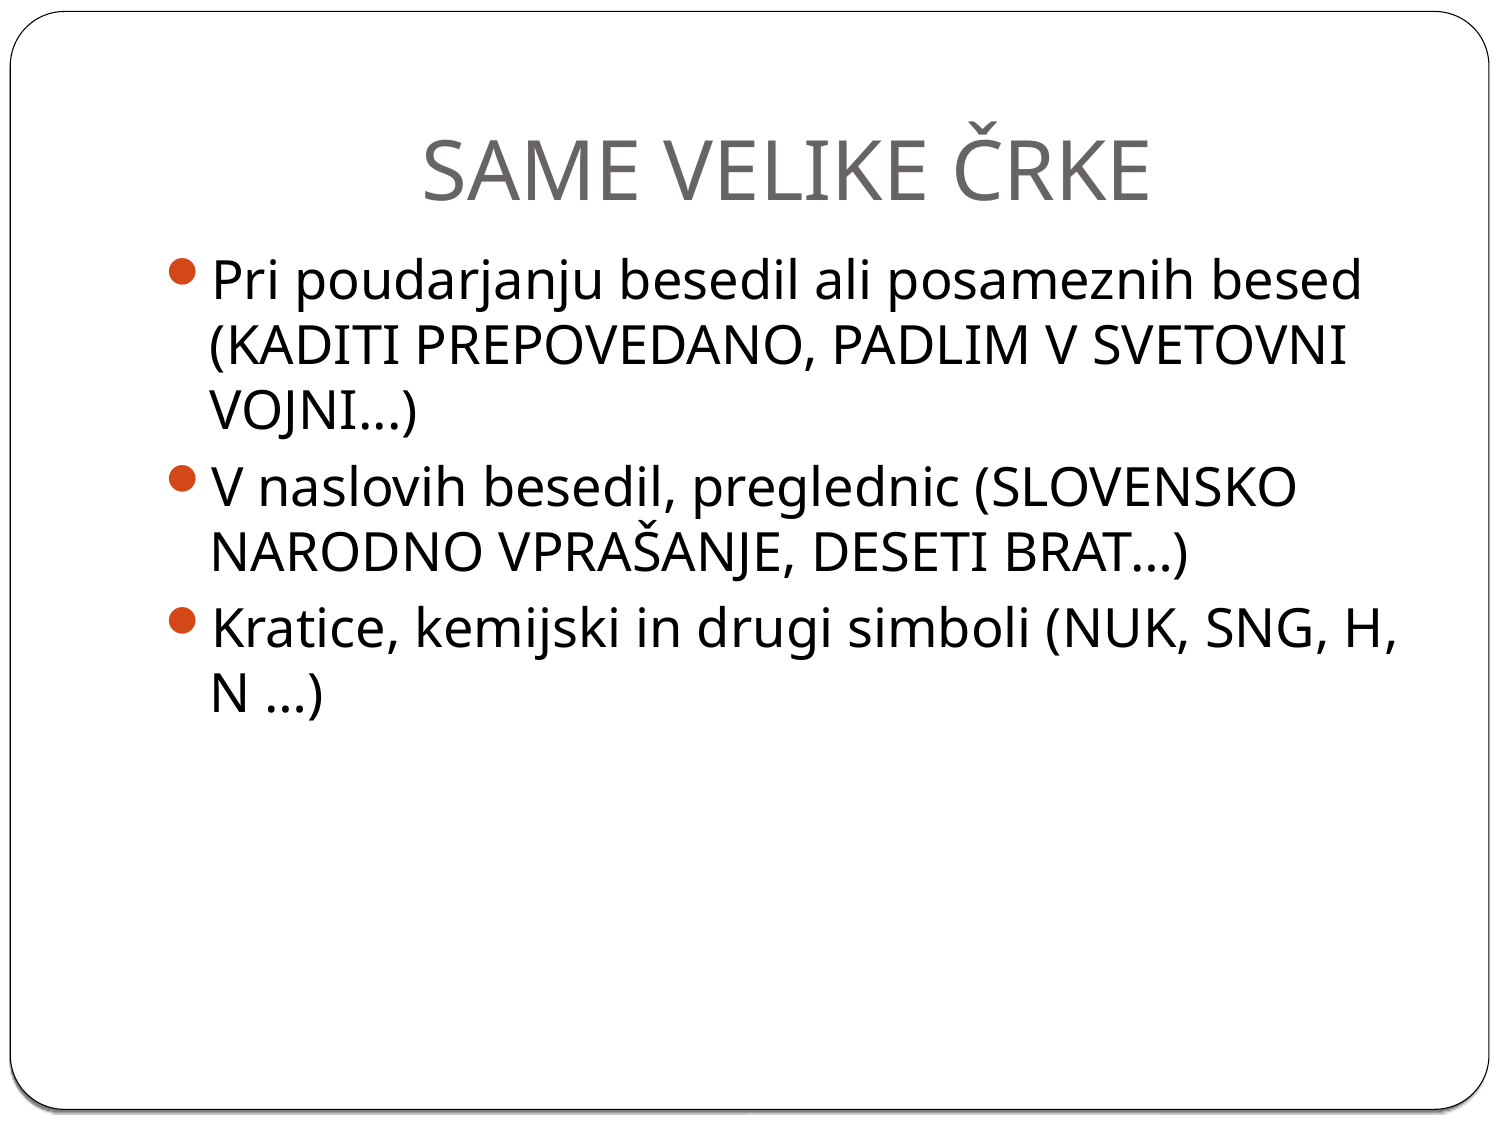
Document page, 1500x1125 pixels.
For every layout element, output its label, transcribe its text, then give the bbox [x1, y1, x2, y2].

title SAME VELIKE ČRKE [150, 45, 1425, 233]
list Pri poudarjanju besedil ali posameznih besed (KADITI PREPOVEDANO, PADLIM V SVETOVNI VOJNI...) V naslovih besedil, preglednic (SLOVENSKO NARODNO VPRAŠANJE, DESETI BRAT…) Kratice, kemijski in drugi simboli (NUK, SNG, H, N …) [150, 237, 1425, 988]
